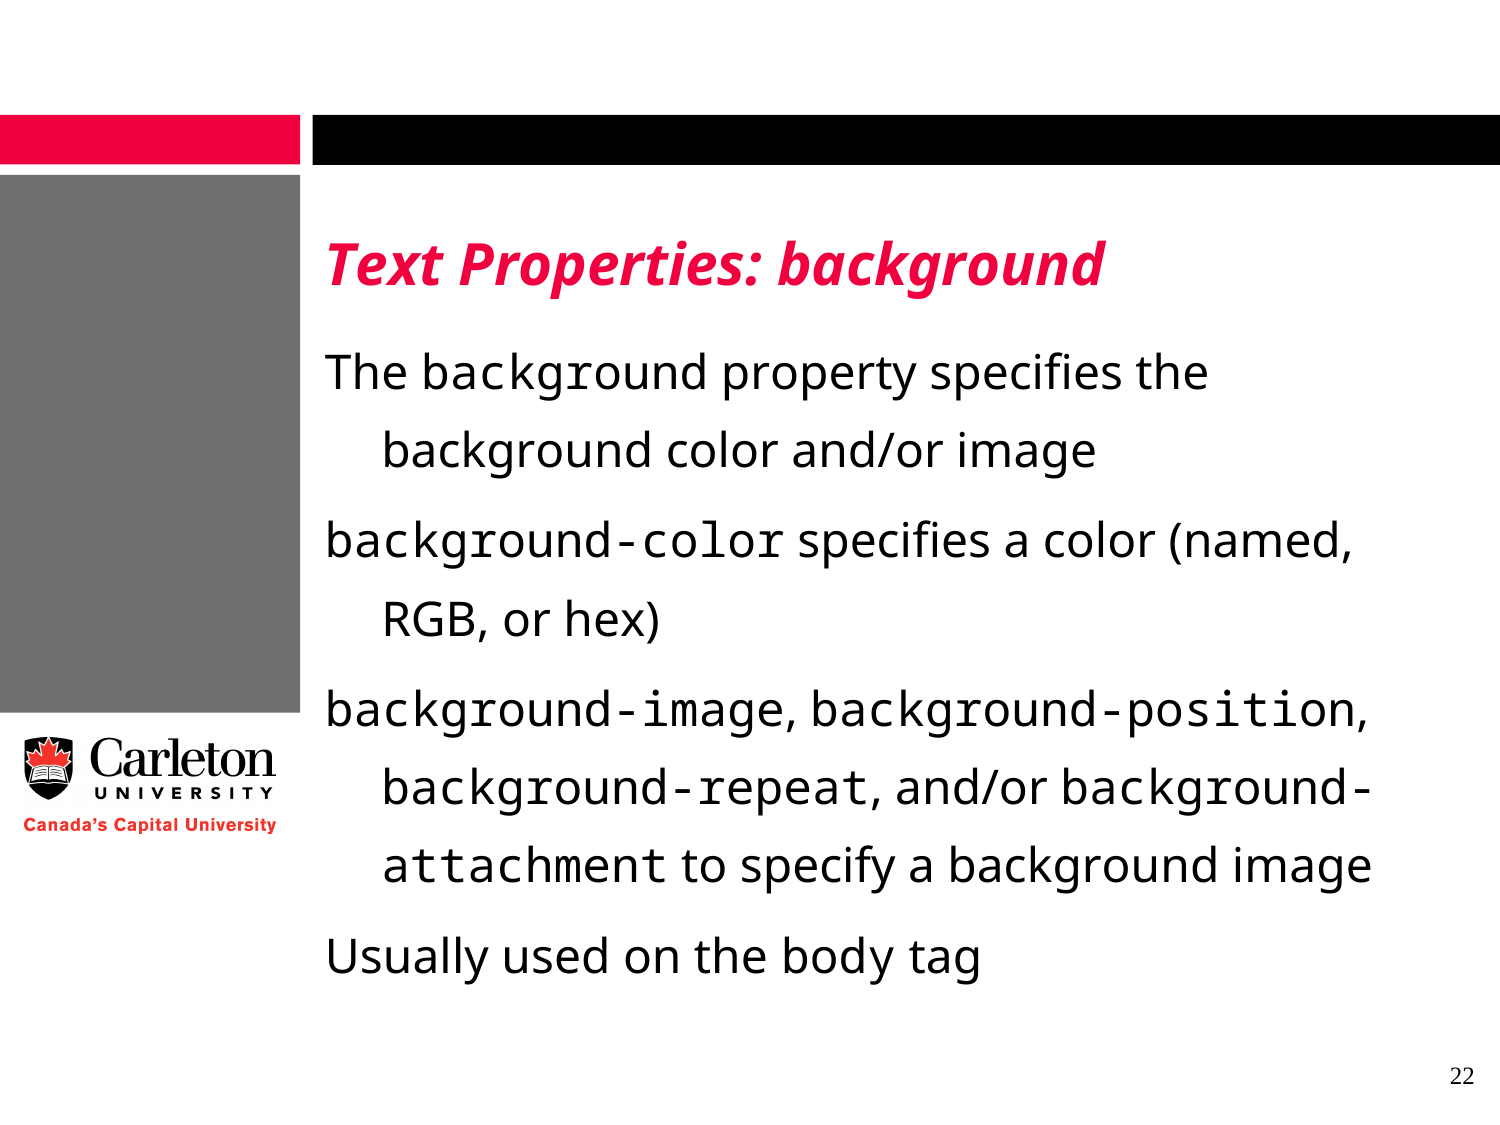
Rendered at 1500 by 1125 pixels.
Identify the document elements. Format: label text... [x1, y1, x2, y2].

title Text Properties: background [324, 194, 1450, 324]
list The background property specifies the background color and/or image background-color specifies a color (named, RGB, or hex) background-image, background-position, background-repeat, and/or background-attachment to specify a background image Usually used on the body tag [324, 324, 1450, 1036]
picture [24, 737, 276, 834]
